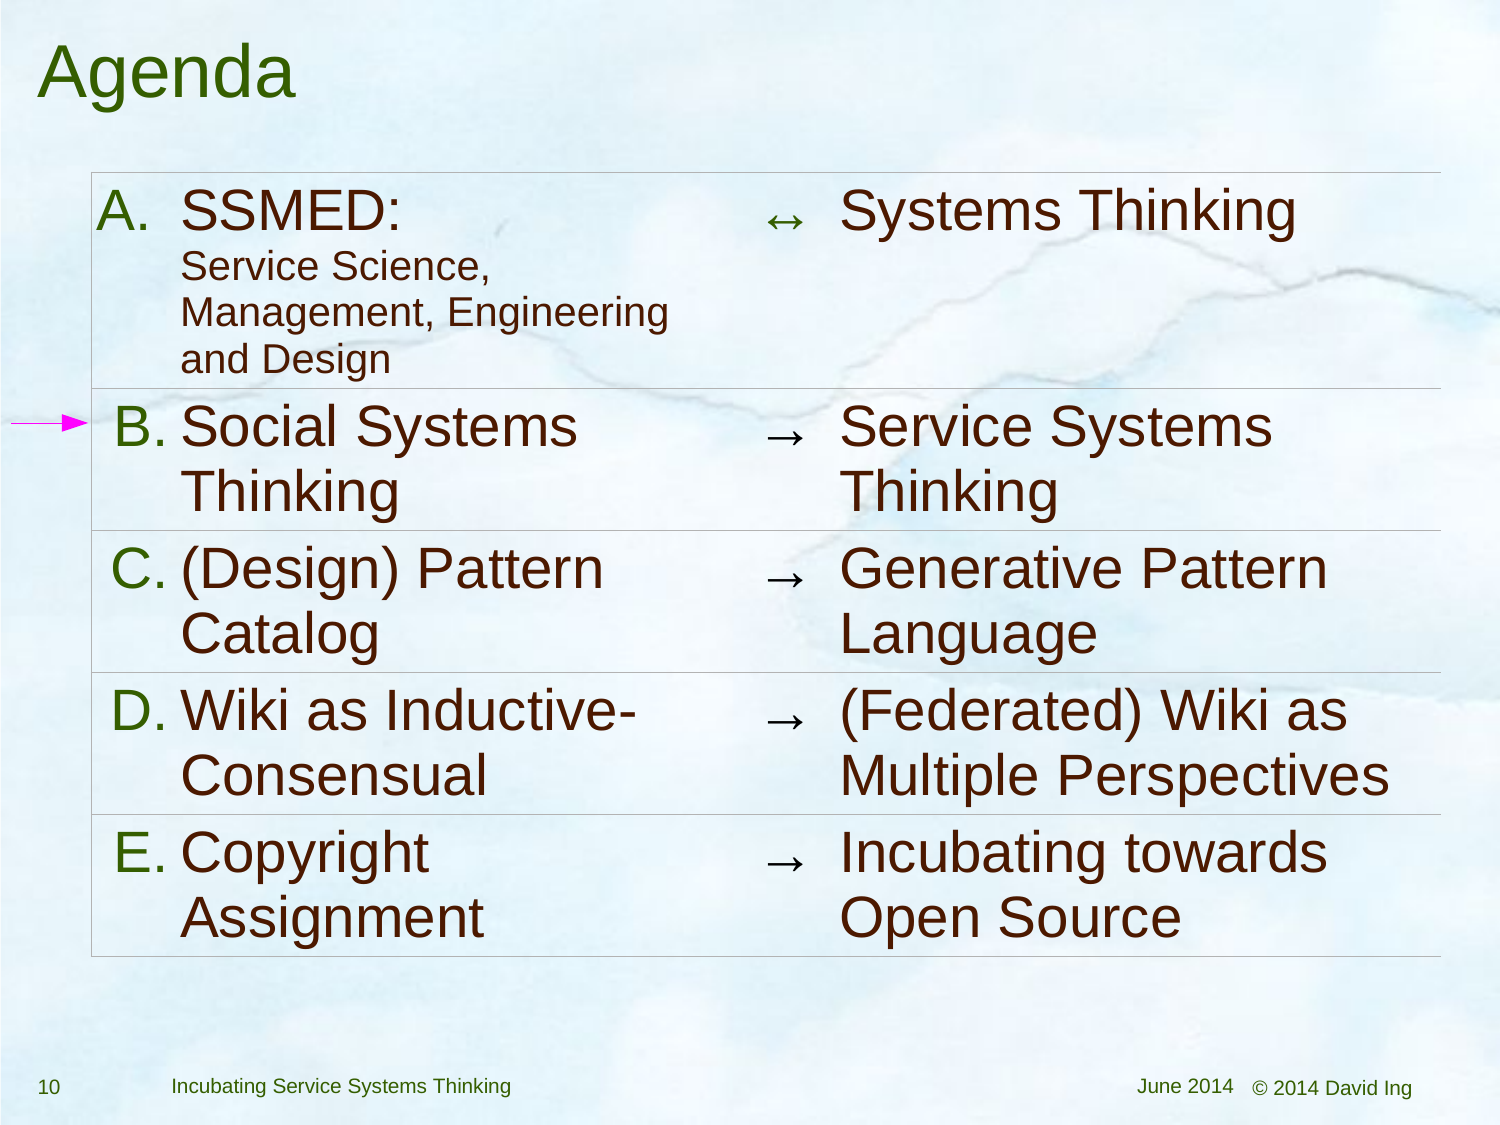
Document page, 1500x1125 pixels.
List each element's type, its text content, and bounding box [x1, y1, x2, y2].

table_cell → [737, 389, 833, 530]
table_header ↔ [737, 173, 833, 388]
table_cell Incubating towards Open Source [833, 815, 1441, 956]
table_cell (Design) Pattern Catalog [174, 531, 737, 672]
table_header SSMED: Service Science, Management, Engineering and Design [174, 173, 737, 388]
table_header A. [92, 173, 174, 388]
table_cell Wiki as Inductive-Consensual [174, 673, 737, 814]
table_cell Copyright Assignment [174, 815, 737, 956]
table_cell B. [92, 389, 174, 530]
table_cell → [737, 815, 833, 956]
table_cell Generative Pattern Language [833, 531, 1441, 672]
table_cell E. [92, 815, 174, 956]
table_cell → [737, 673, 833, 814]
table_cell C. [92, 531, 174, 672]
table_cell Social Systems Thinking [174, 389, 737, 530]
table_header Systems Thinking [833, 173, 1441, 388]
table_cell (Federated) Wiki as Multiple Perspectives [833, 673, 1441, 814]
table_cell D. [92, 673, 174, 814]
table_cell Service Systems Thinking [833, 389, 1441, 530]
table_cell → [737, 531, 833, 672]
picture [0, 0, 1500, 1125]
title Agenda [37, 37, 1463, 152]
